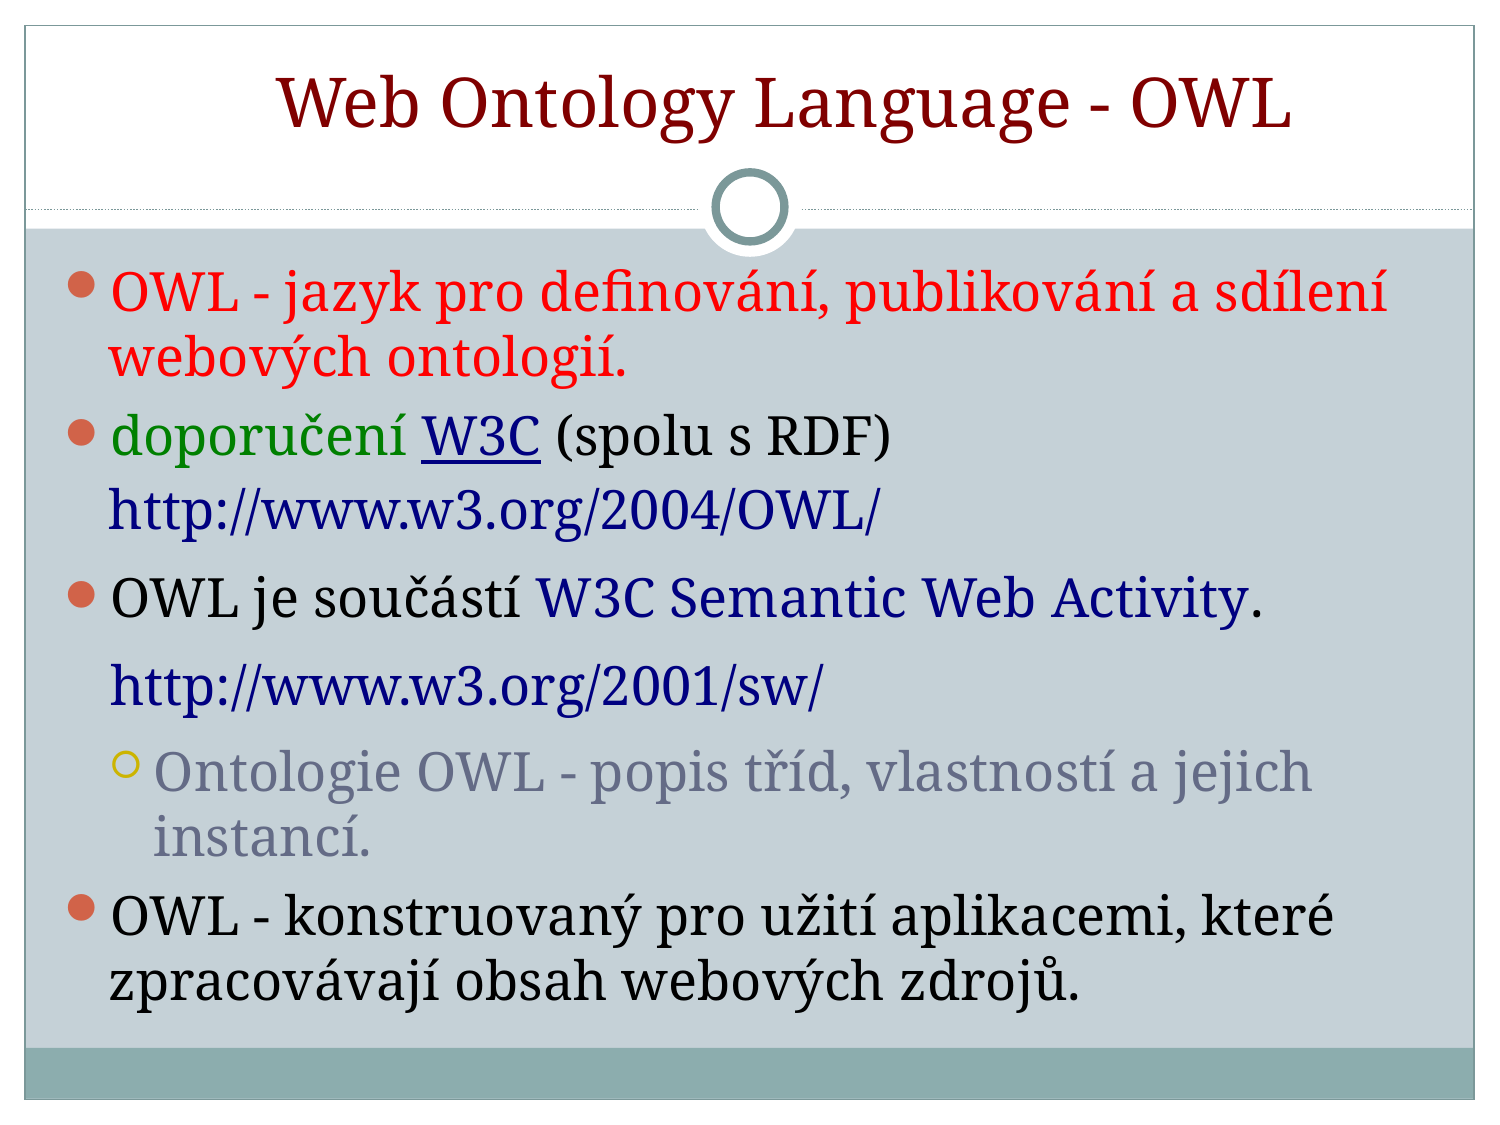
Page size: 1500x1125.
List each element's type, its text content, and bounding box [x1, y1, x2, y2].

list OWL - jazyk pro definování, publikování a sdílení webových ontologií. doporučení W3C (spolu s RDF) http://www.w3.org/2004/OWL/ OWL je součástí W3C Semantic Web Activity. http://www.w3.org/2001/sw/ Ontologie OWL - popis tříd, vlastností a jejich instancí. OWL - konstruovaný pro užití aplikacemi, které zpracovávají obsah webových zdrojů. [49, 249, 1450, 1062]
title Web Ontology Language - OWL [49, 29, 1450, 170]
